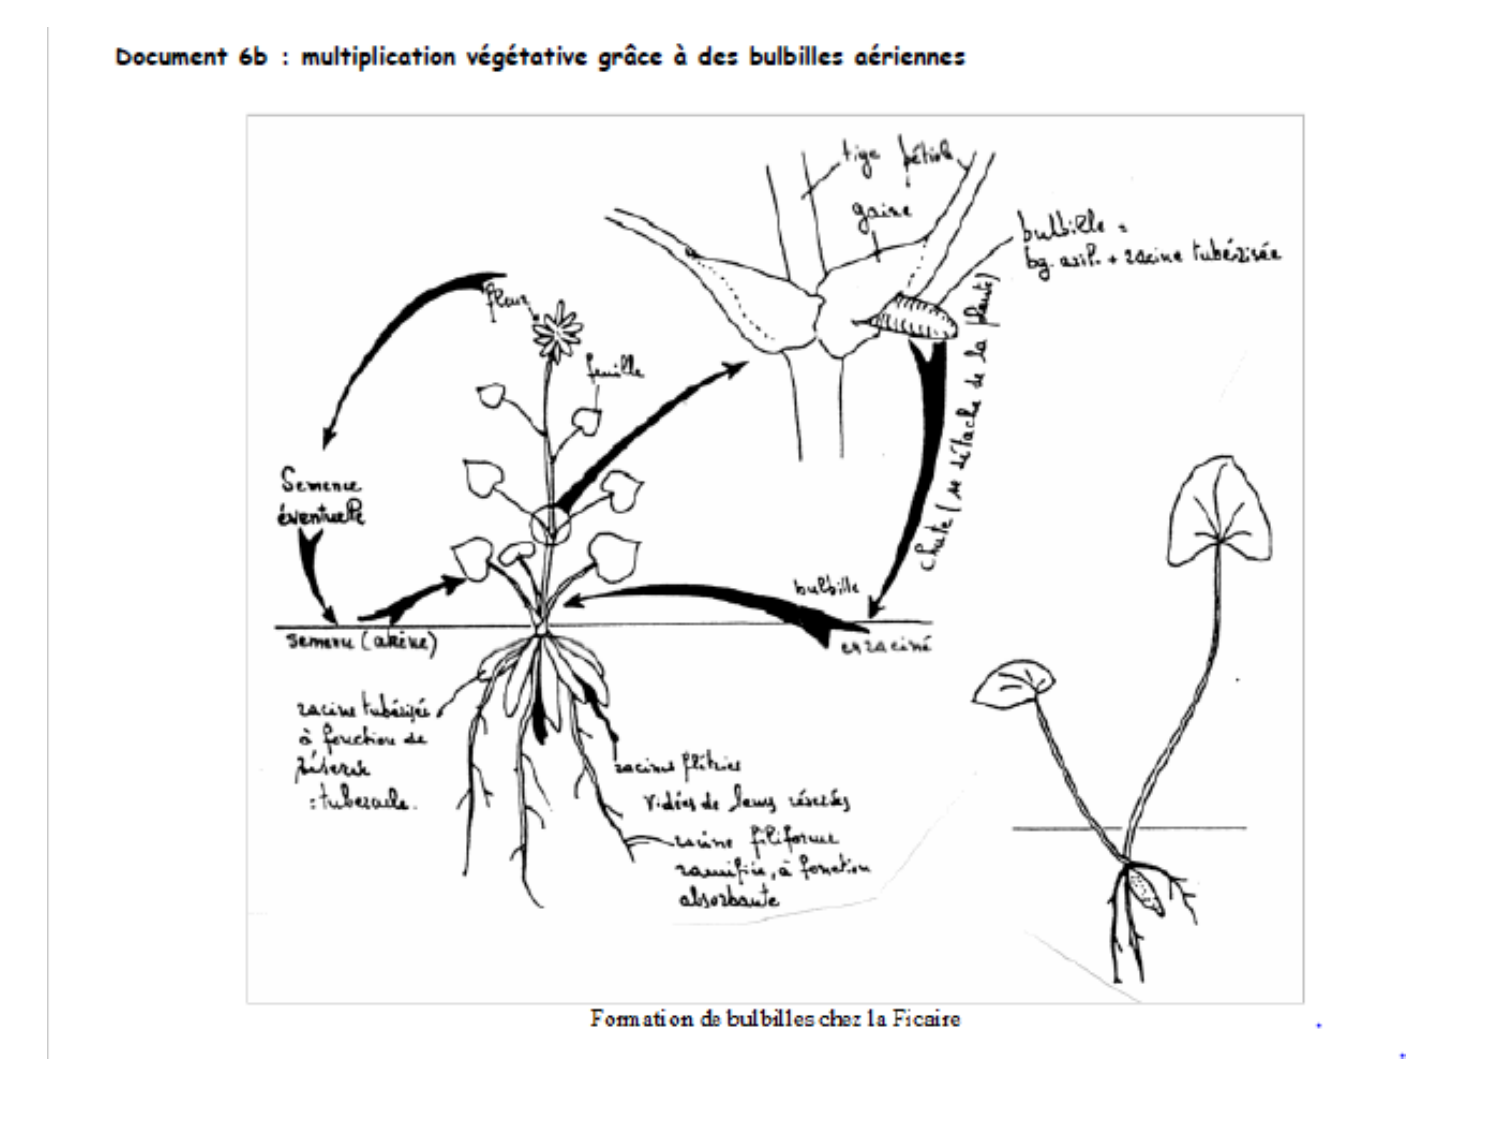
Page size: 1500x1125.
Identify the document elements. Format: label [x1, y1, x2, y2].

picture [47, 27, 1406, 1059]
